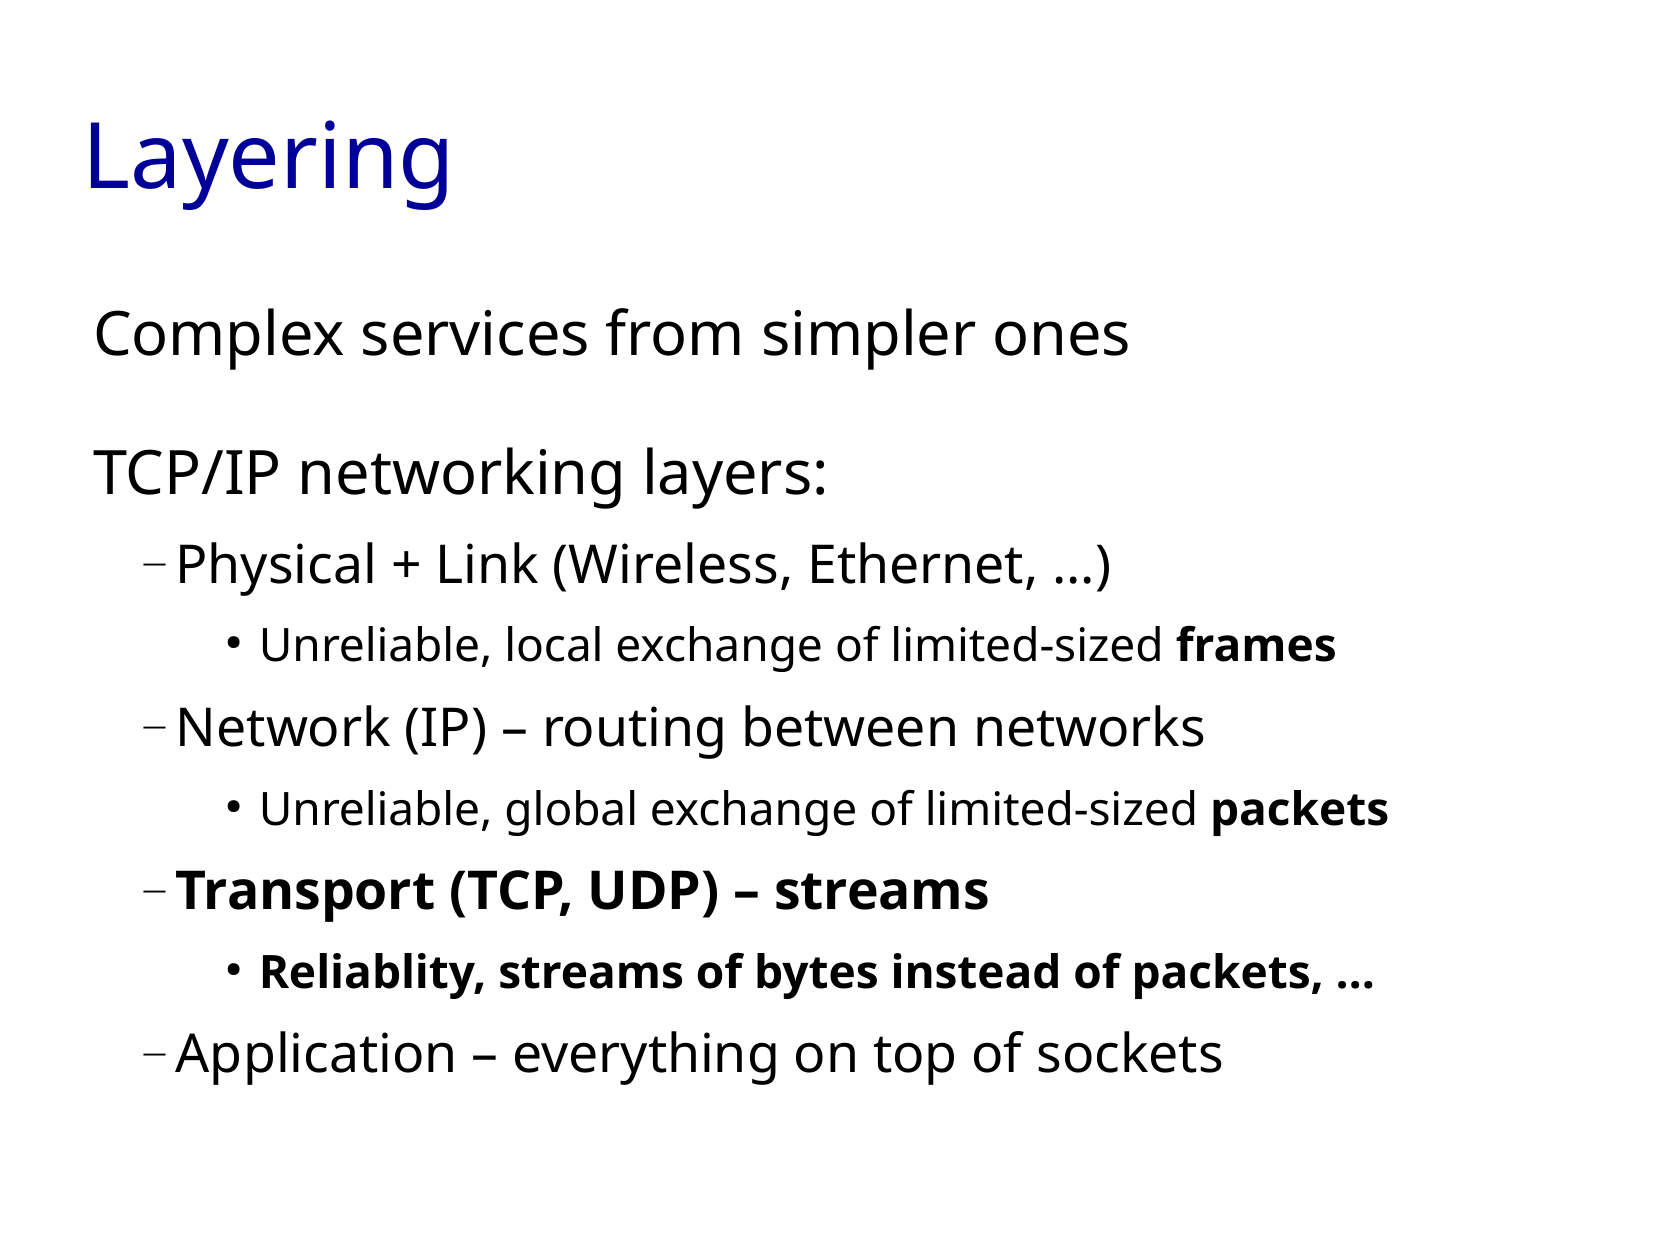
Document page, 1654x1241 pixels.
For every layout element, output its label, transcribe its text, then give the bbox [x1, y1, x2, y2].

title Layering [82, 49, 1571, 257]
list Complex services from simpler ones TCP/IP networking layers: Physical + Link (Wireless, Ethernet, ...) Unreliable, local exchange of limited-sized frames Network (IP) – routing between networks Unreliable, global exchange of limited-sized packets Transport (TCP, UDP) – streams Reliablity, streams of bytes instead of packets, … Application – everything on top of sockets [60, 290, 1571, 1096]
